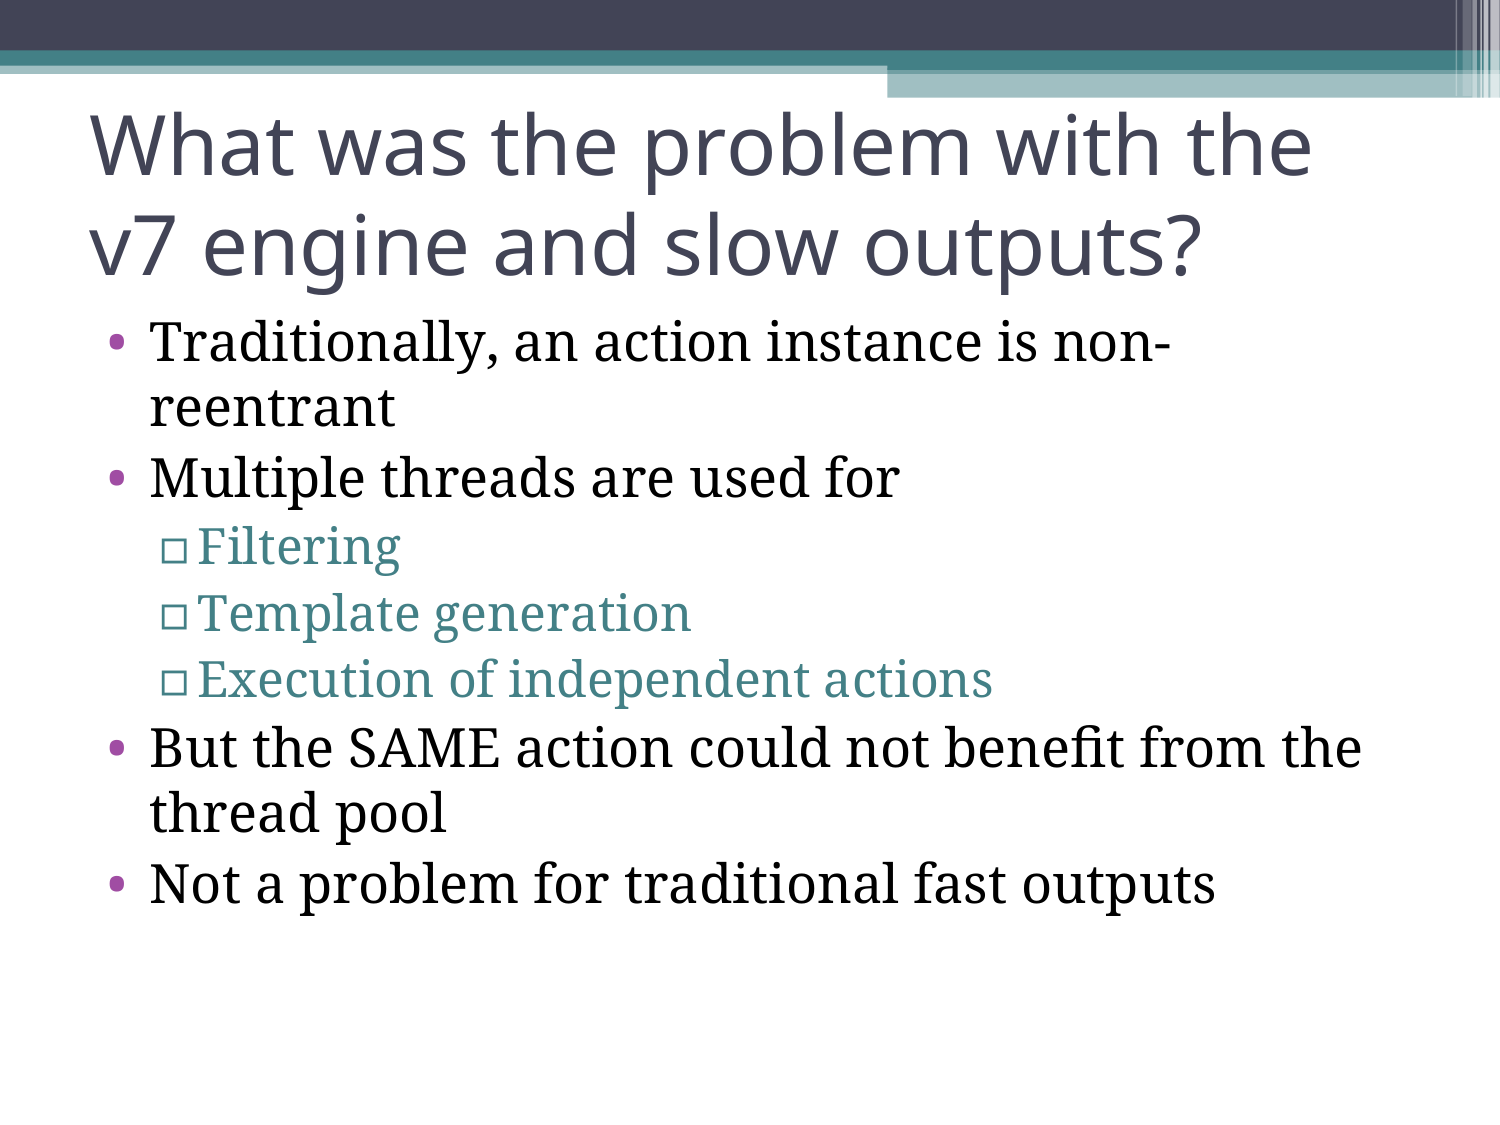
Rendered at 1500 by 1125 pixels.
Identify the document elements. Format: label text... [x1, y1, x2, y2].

list Traditionally, an action instance is non-reentrant Multiple threads are used for Filtering Template generation Execution of independent actions But the SAME action could not benefit from the thread pool Not a problem for traditional fast outputs [75, 299, 1426, 968]
title What was the problem with the v7 engine and slow outputs? [75, 84, 1426, 299]
